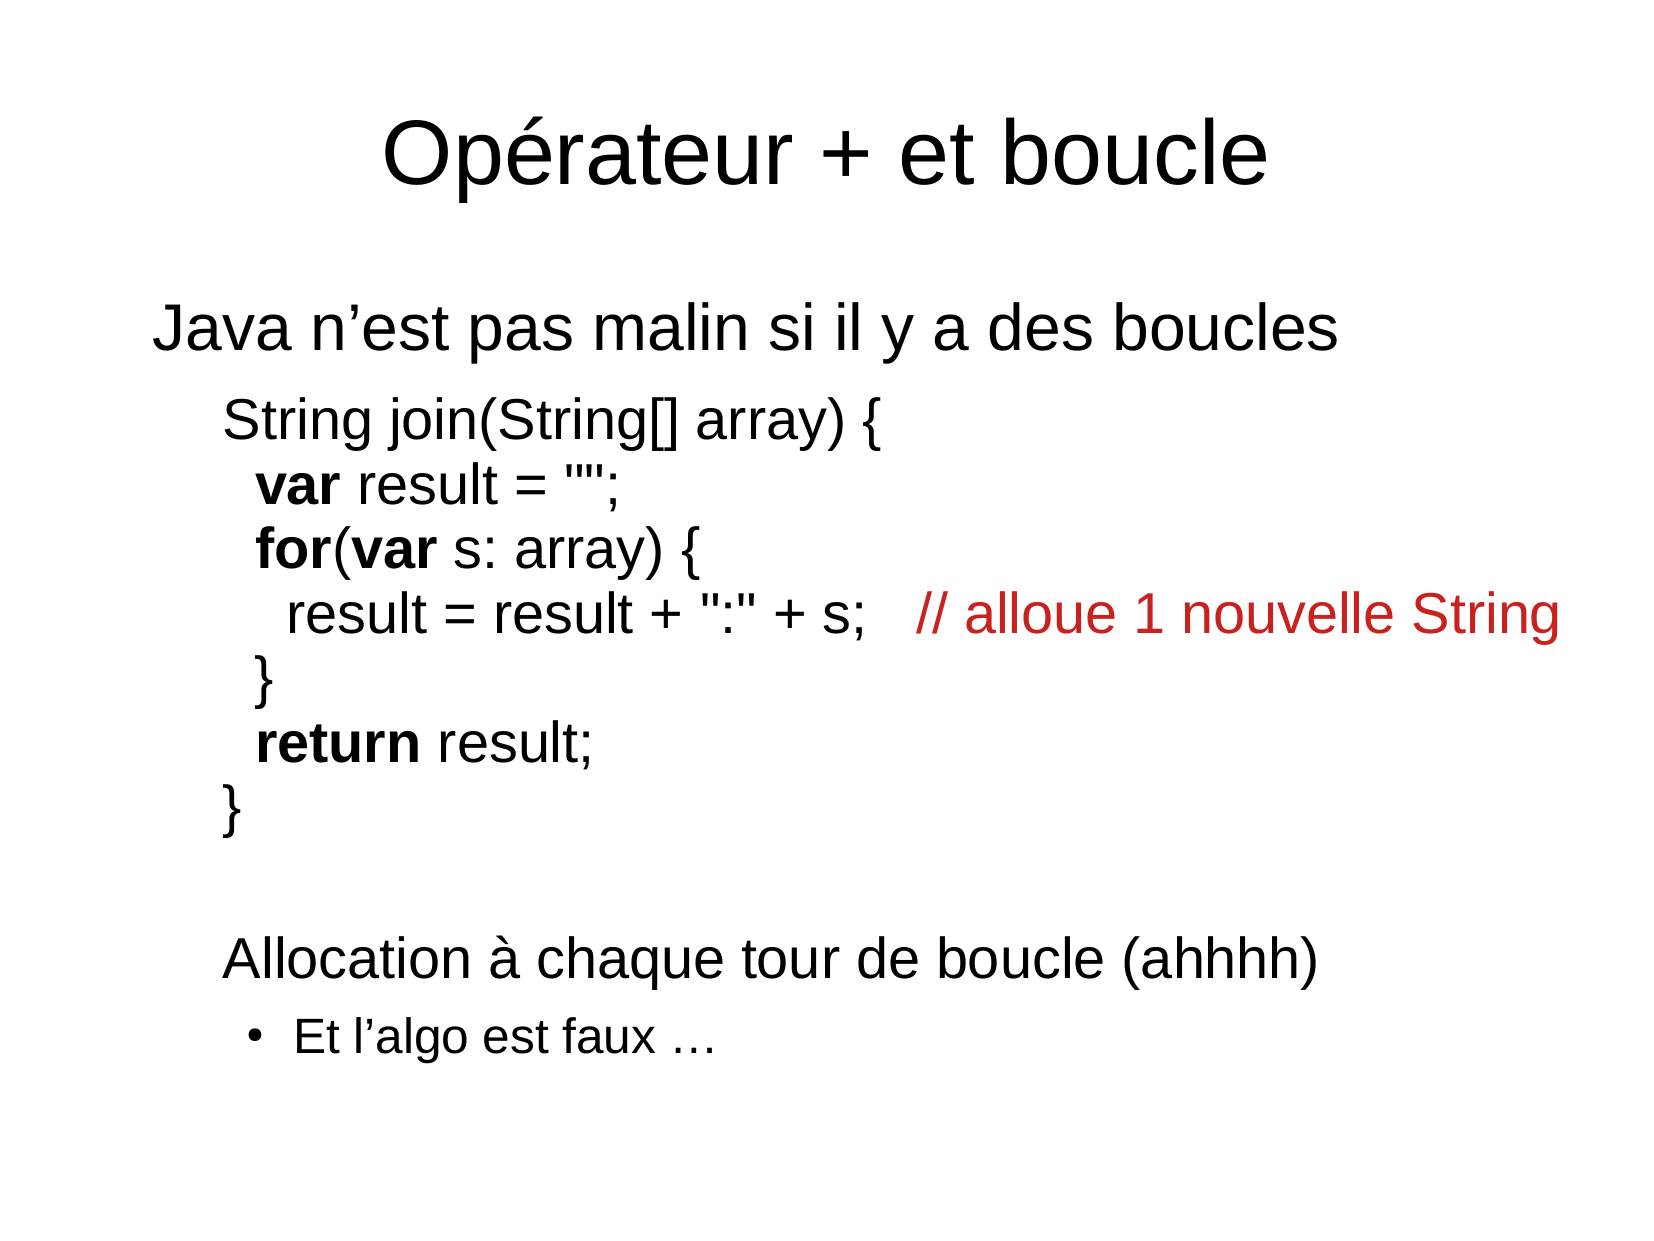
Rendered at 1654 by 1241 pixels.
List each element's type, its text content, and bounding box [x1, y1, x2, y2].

list Java n’est pas malin si il y a des boucles String join(String[] array) { var result = ""; for(var s: array) { result = result + ":" + s; // alloue 1 nouvelle String } return result; } Allocation à chaque tour de boucle (ahhhh) Et l’algo est faux … [82, 290, 1571, 1141]
title Opérateur + et boucle [82, 49, 1571, 257]
